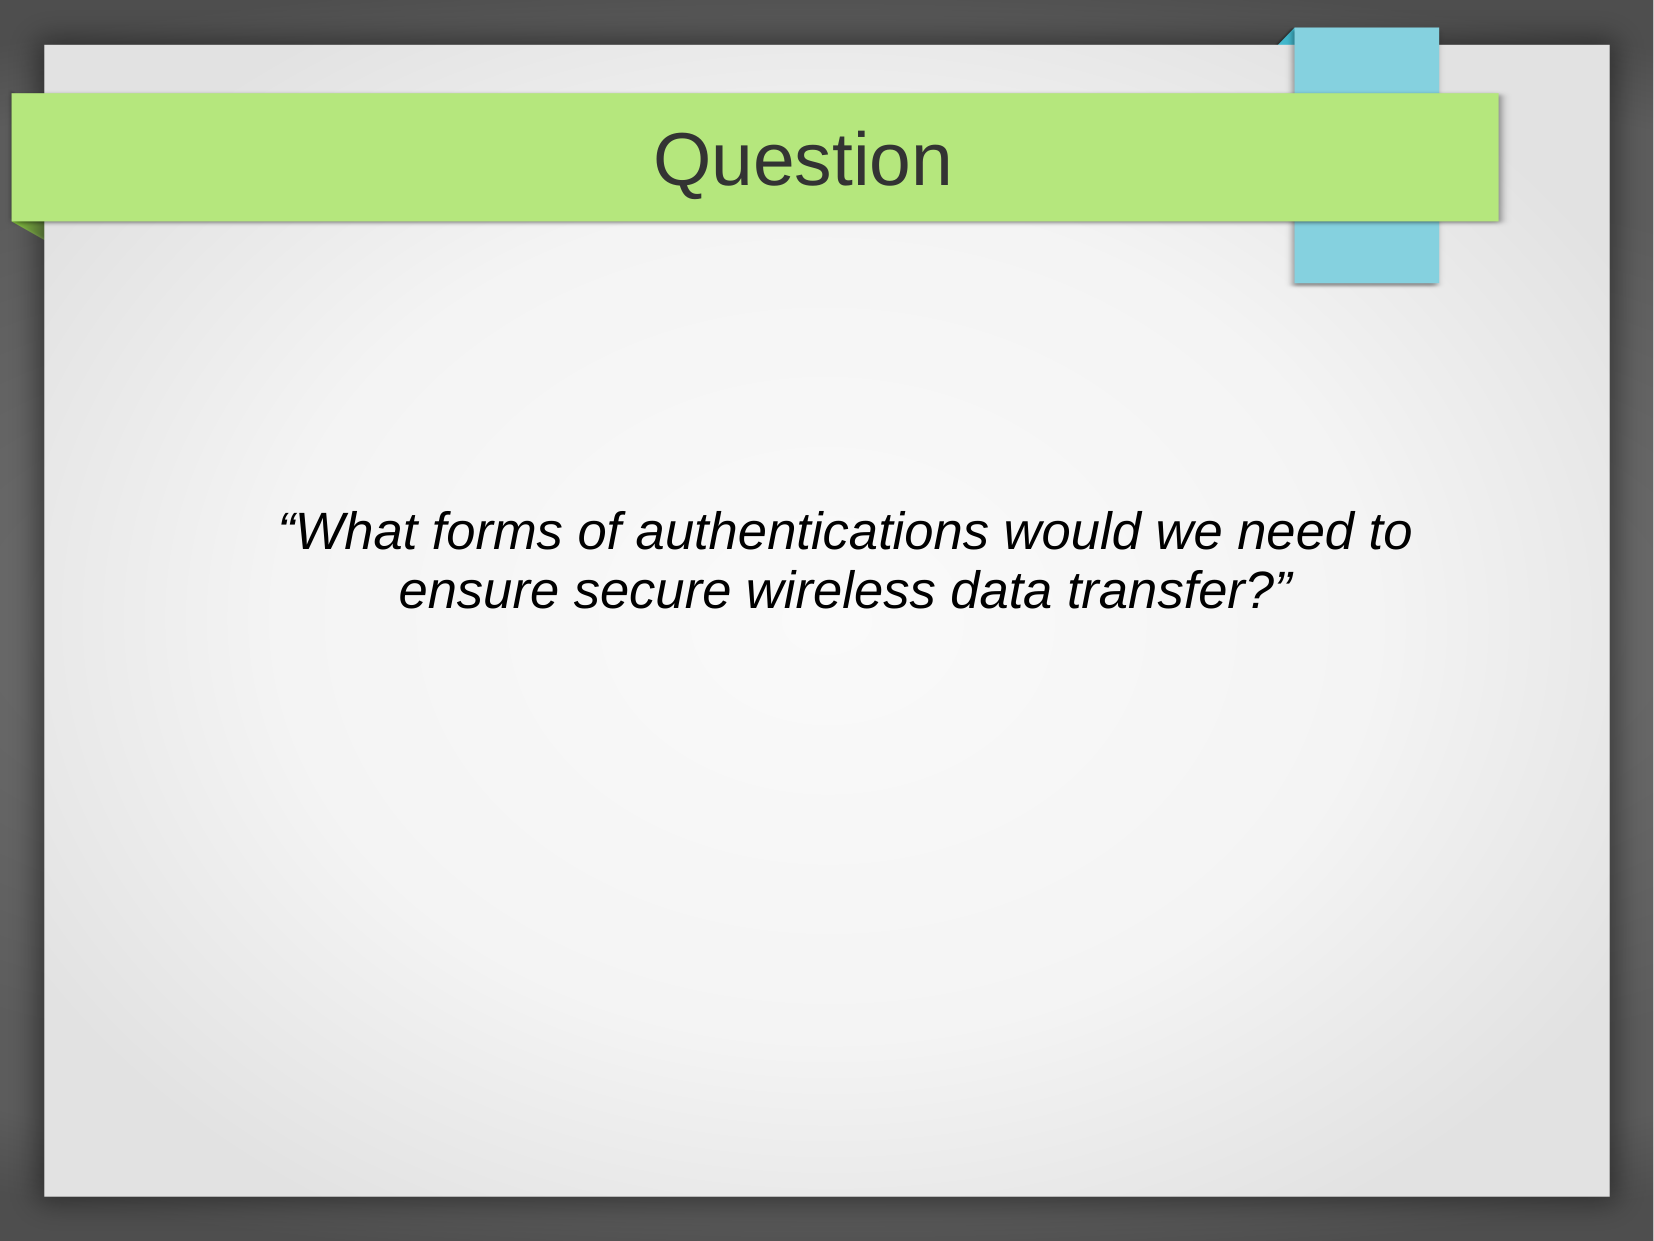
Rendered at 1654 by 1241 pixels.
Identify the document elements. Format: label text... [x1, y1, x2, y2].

list “What forms of authentications would we need to ensure secure wireless data transfer?” [204, 501, 1418, 621]
title Question [70, 106, 1536, 213]
picture [0, 0, 1654, 1241]
